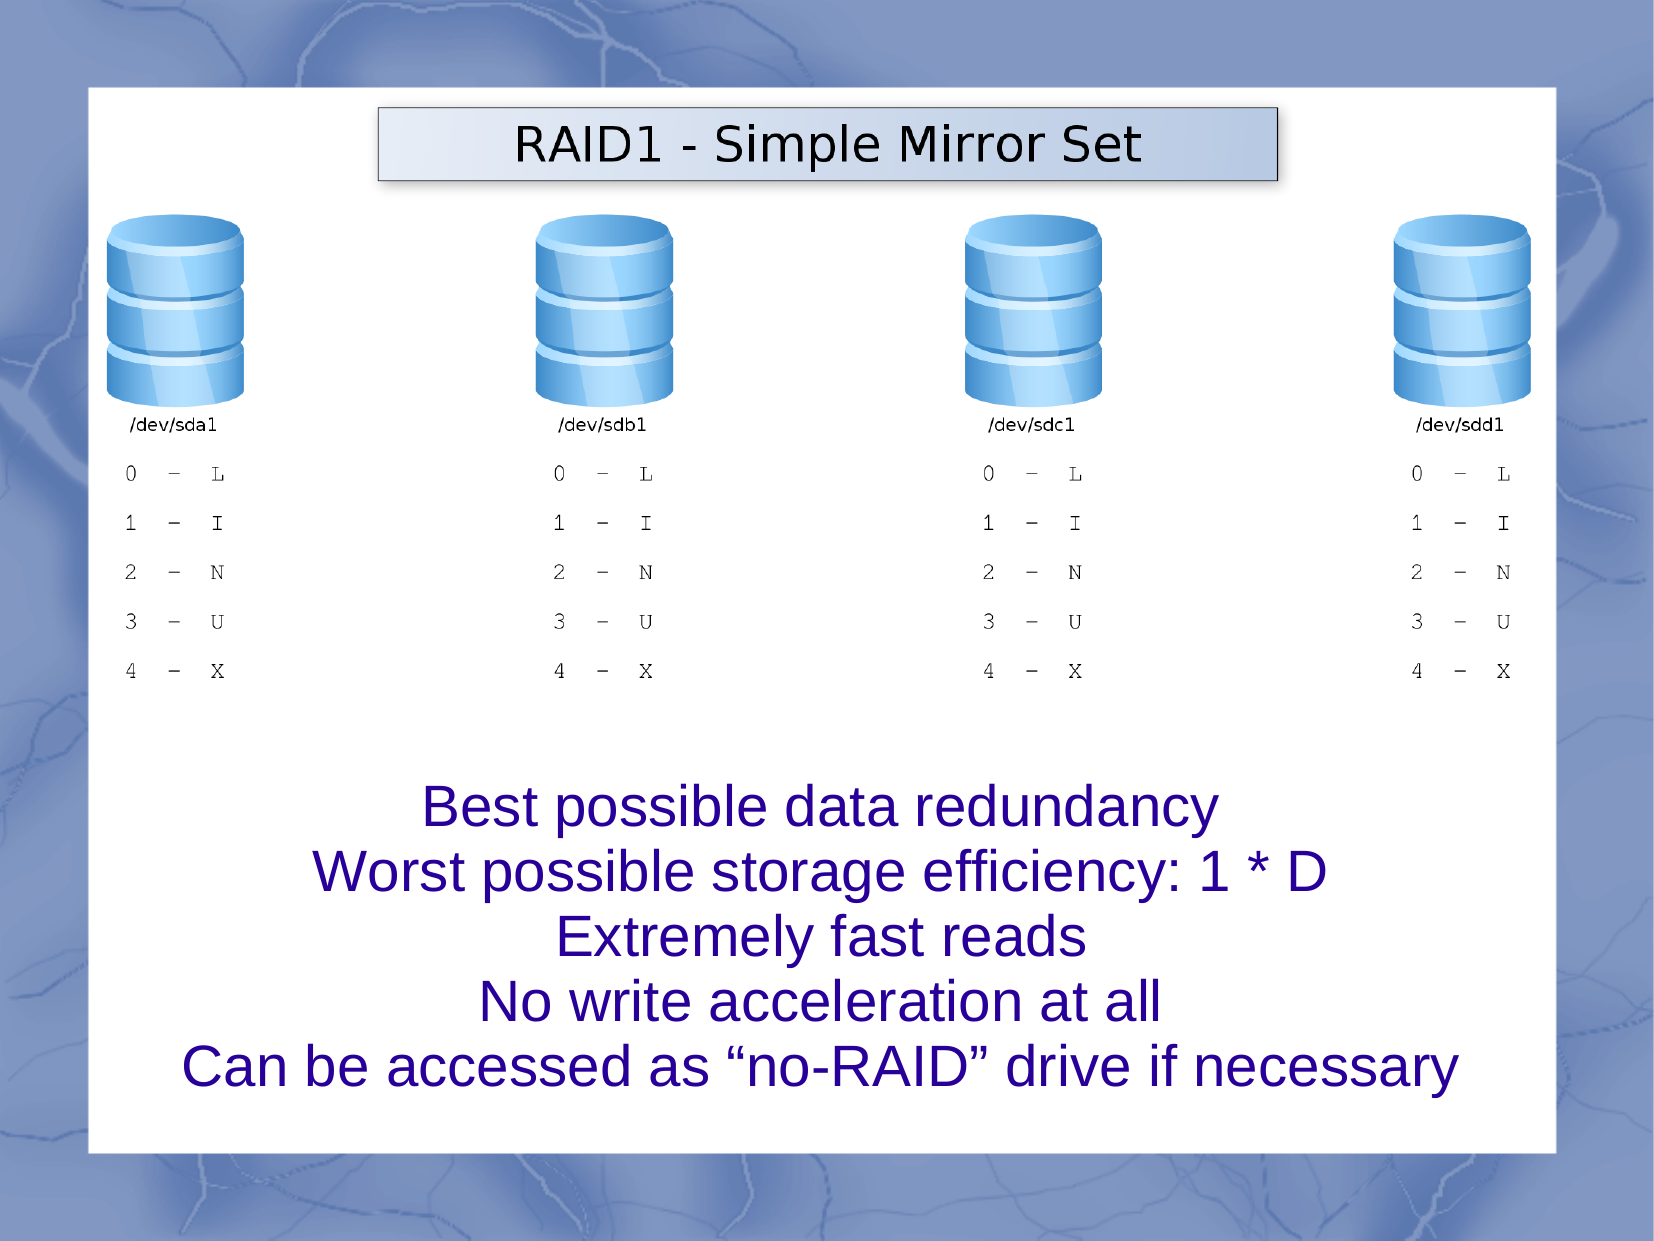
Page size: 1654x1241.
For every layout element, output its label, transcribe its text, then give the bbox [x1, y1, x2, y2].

picture [0, 0, 1654, 1241]
title Best possible data redundancy Worst possible storage efficiency: 1 * D Extremely fast reads No write acceleration at all Can be accessed as “no-RAID” drive if necessary [112, 720, 1531, 1153]
